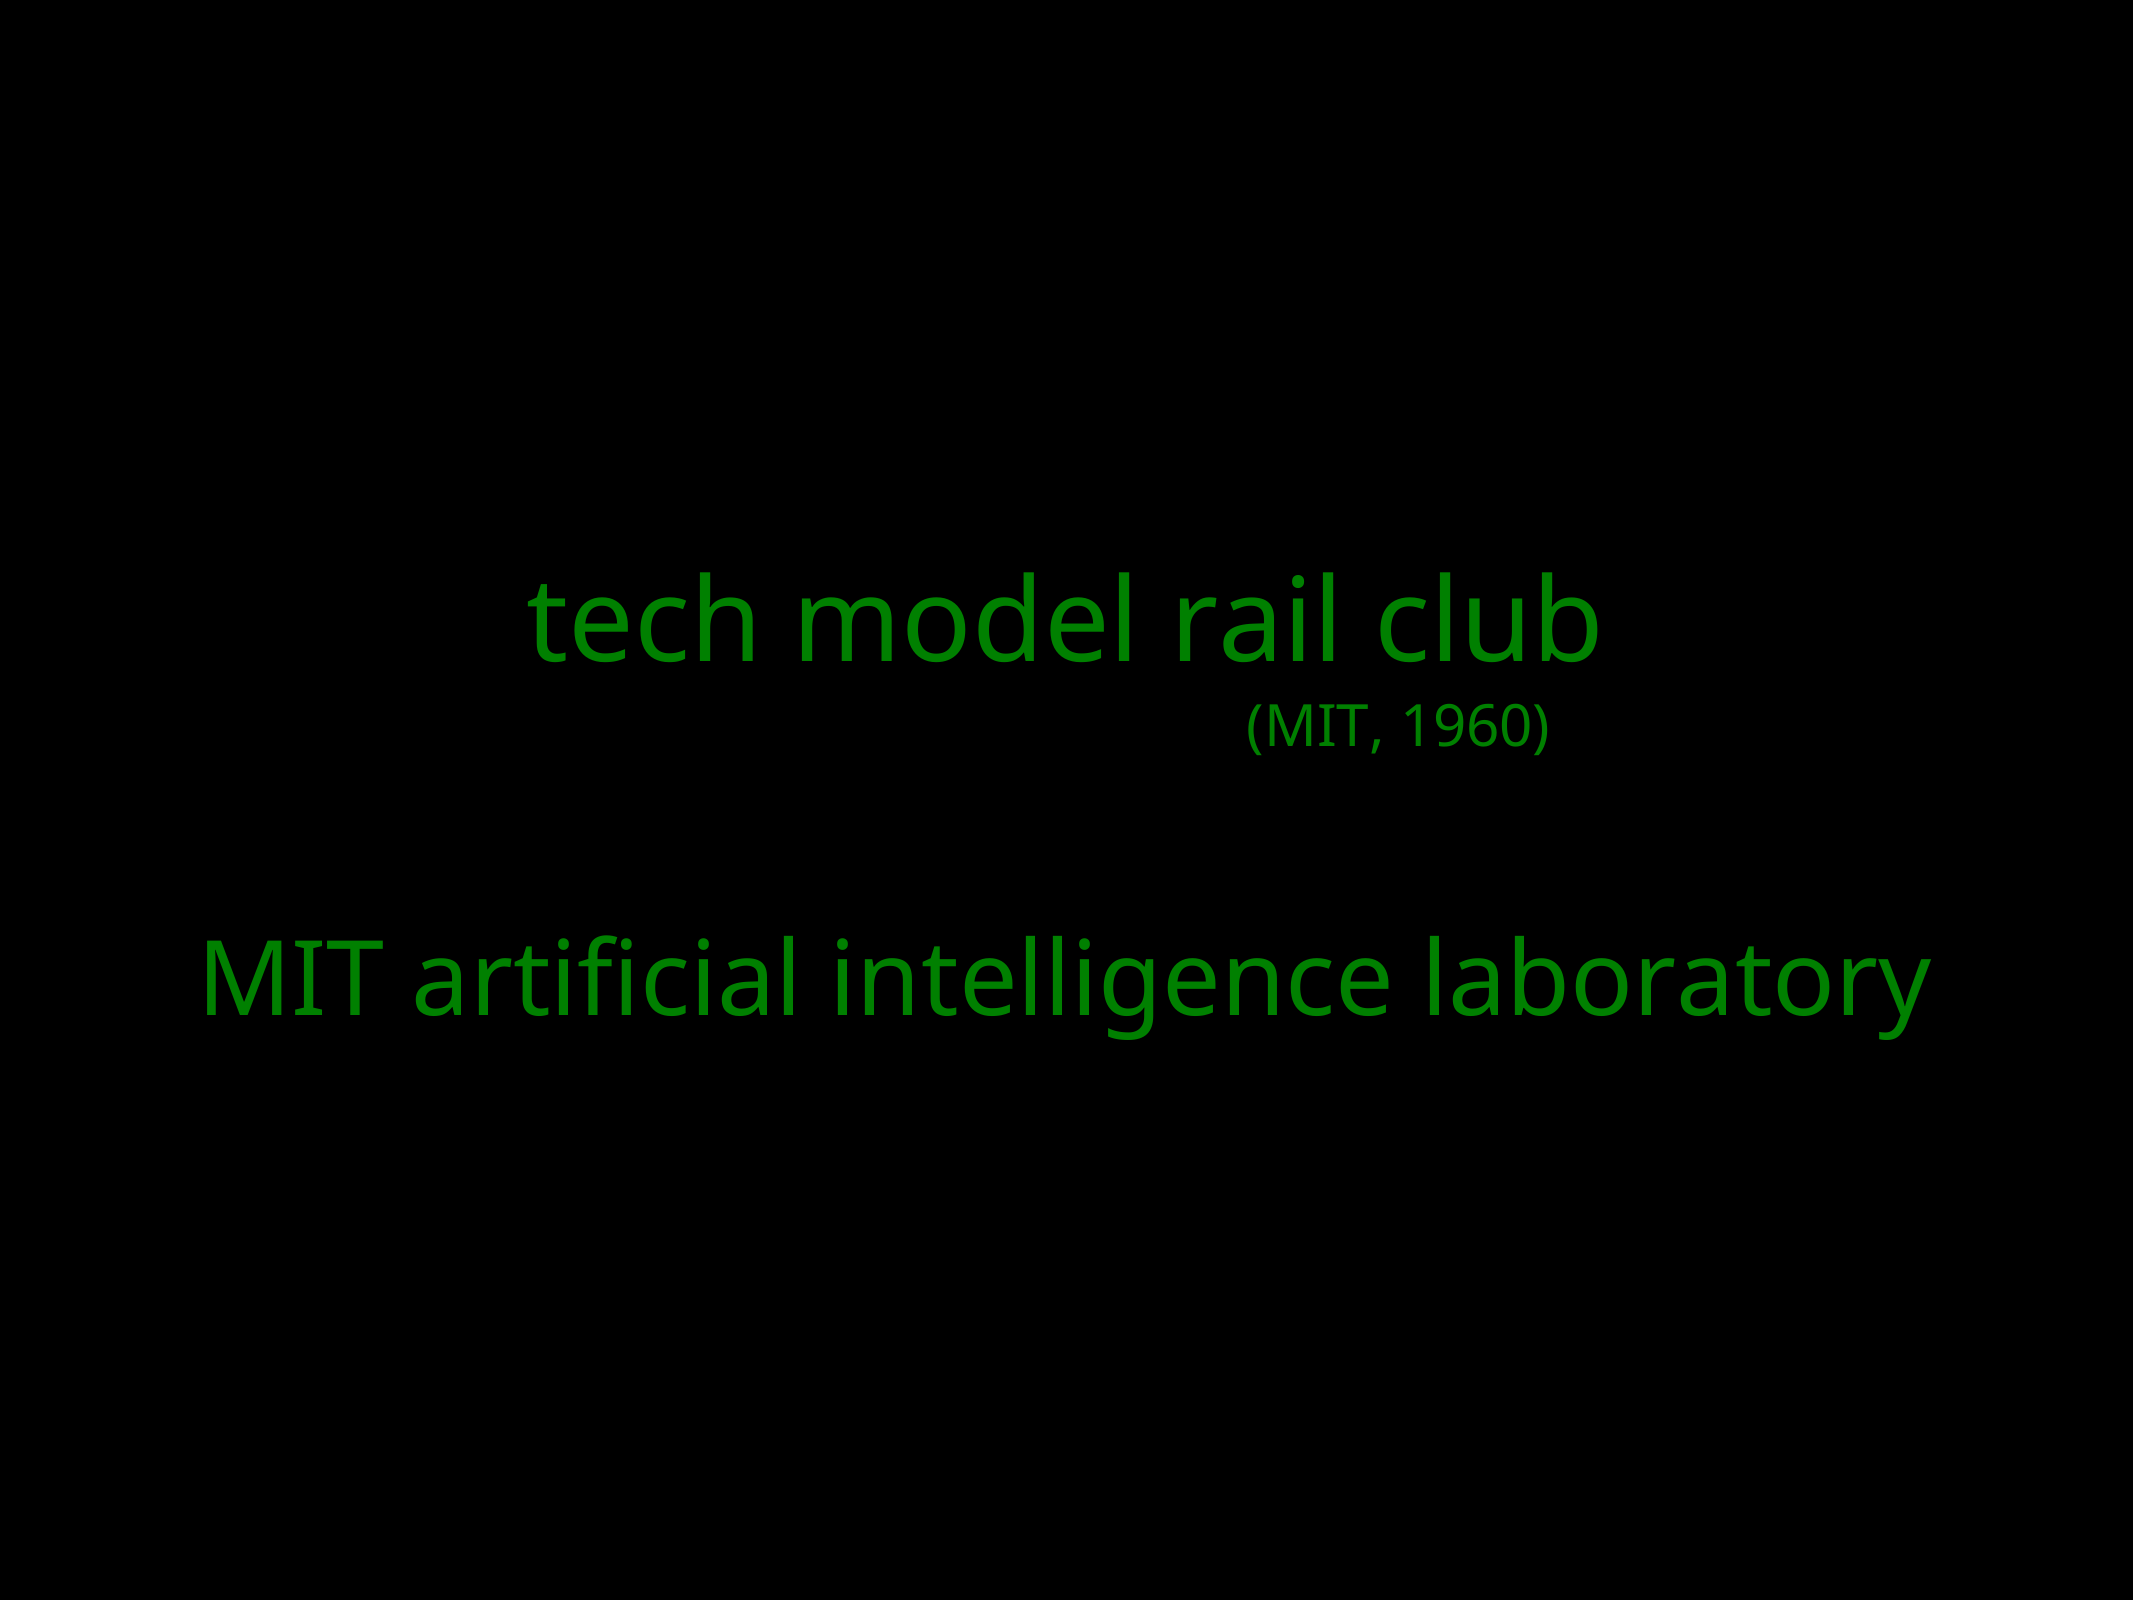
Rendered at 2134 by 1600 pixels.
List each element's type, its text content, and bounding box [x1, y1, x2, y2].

title tech model rail club (MIT, 1960) MIT artificial intelligence laboratory [106, 537, 2025, 1037]
